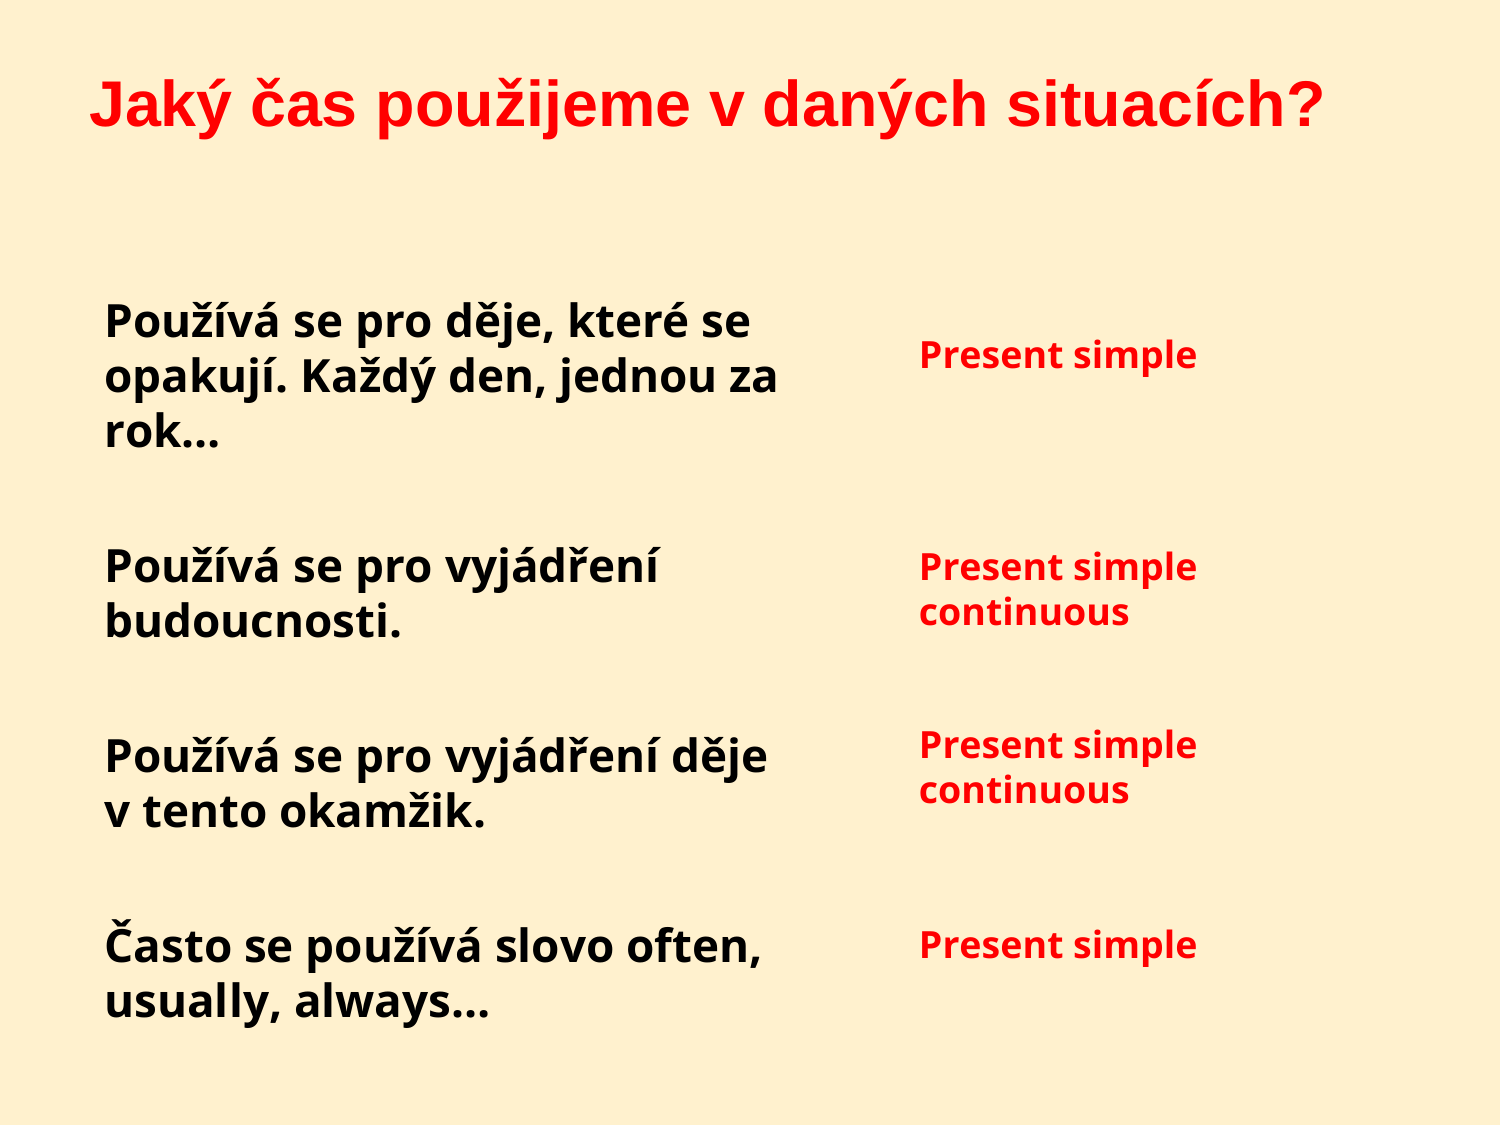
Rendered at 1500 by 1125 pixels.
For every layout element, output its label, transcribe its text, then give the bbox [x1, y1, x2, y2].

text_box Používá se pro děje, které se opakují. Každý den, jednou za rok… Používá se pro vyjádření budoucnosti. Používá se pro vyjádření děje v tento okamžik. Často se používá slovo often, usually, always… [29, 206, 893, 938]
text_box Present simple [904, 323, 1401, 384]
text_box Present simple continuous [904, 712, 1401, 819]
text_box Present simple continuous [904, 535, 1401, 642]
text_box Present simple [904, 913, 1401, 975]
text_box Jaký čas použijeme v daných situacích? [61, 54, 1434, 148]
